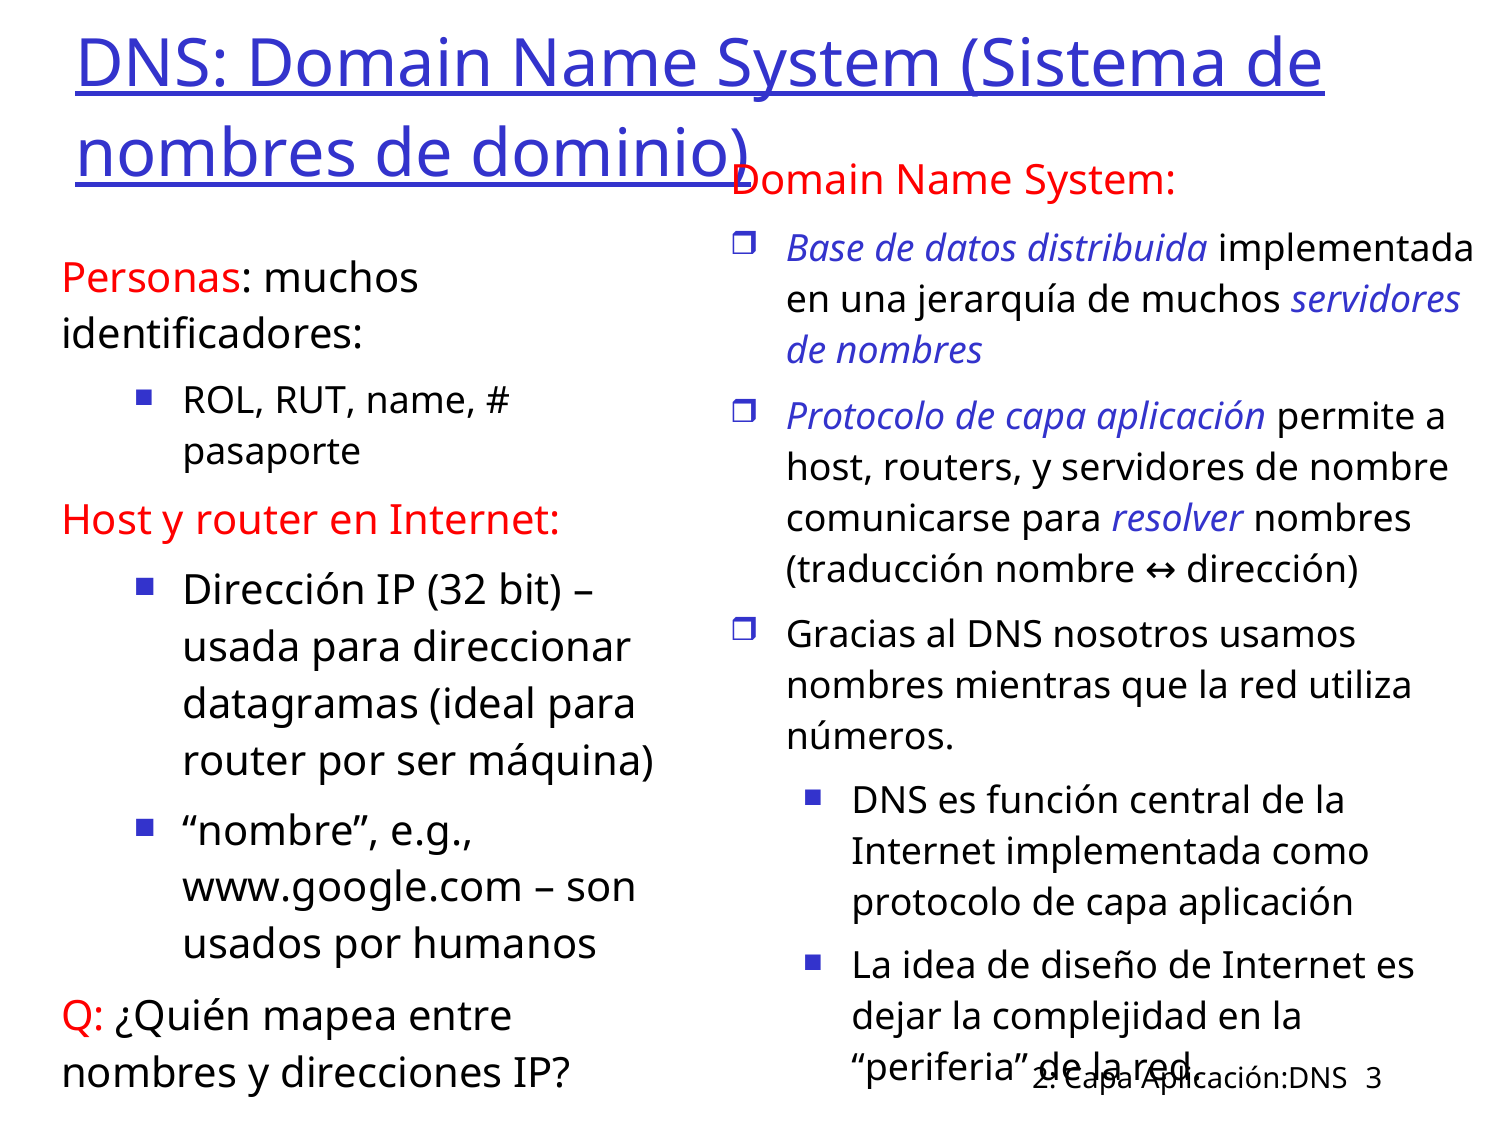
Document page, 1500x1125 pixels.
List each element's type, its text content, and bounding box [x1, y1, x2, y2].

title DNS: Domain Name System (Sistema de nombres de dominio)‏ [75, 30, 1426, 181]
list Domain Name System: Base de datos distribuida implementada en una jerarquía de muchos servidores de nombres Protocolo de capa aplicación permite a host, routers, y servidores de nombre comunicarse para resolver nombres (traducción nombre ↔ dirección)‏ Gracias al DNS nosotros usamos nombres mientras que la red utiliza números. DNS es función central de la Internet implementada como protocolo de capa aplicación La idea de diseño de Internet es dejar la complejidad en la “periferia” de la red. [730, 149, 1481, 1007]
list Personas: muchos identificadores: ROL, RUT, name, # pasaporte Host y router en Internet: Dirección IP (32 bit) – usada para direccionar datagramas (ideal para router por ser máquina)‏ “nombre”, e.g., www.google.com – son usados por humanos Q: ¿Quién mapea entre nombres y direcciones IP? [61, 247, 699, 976]
